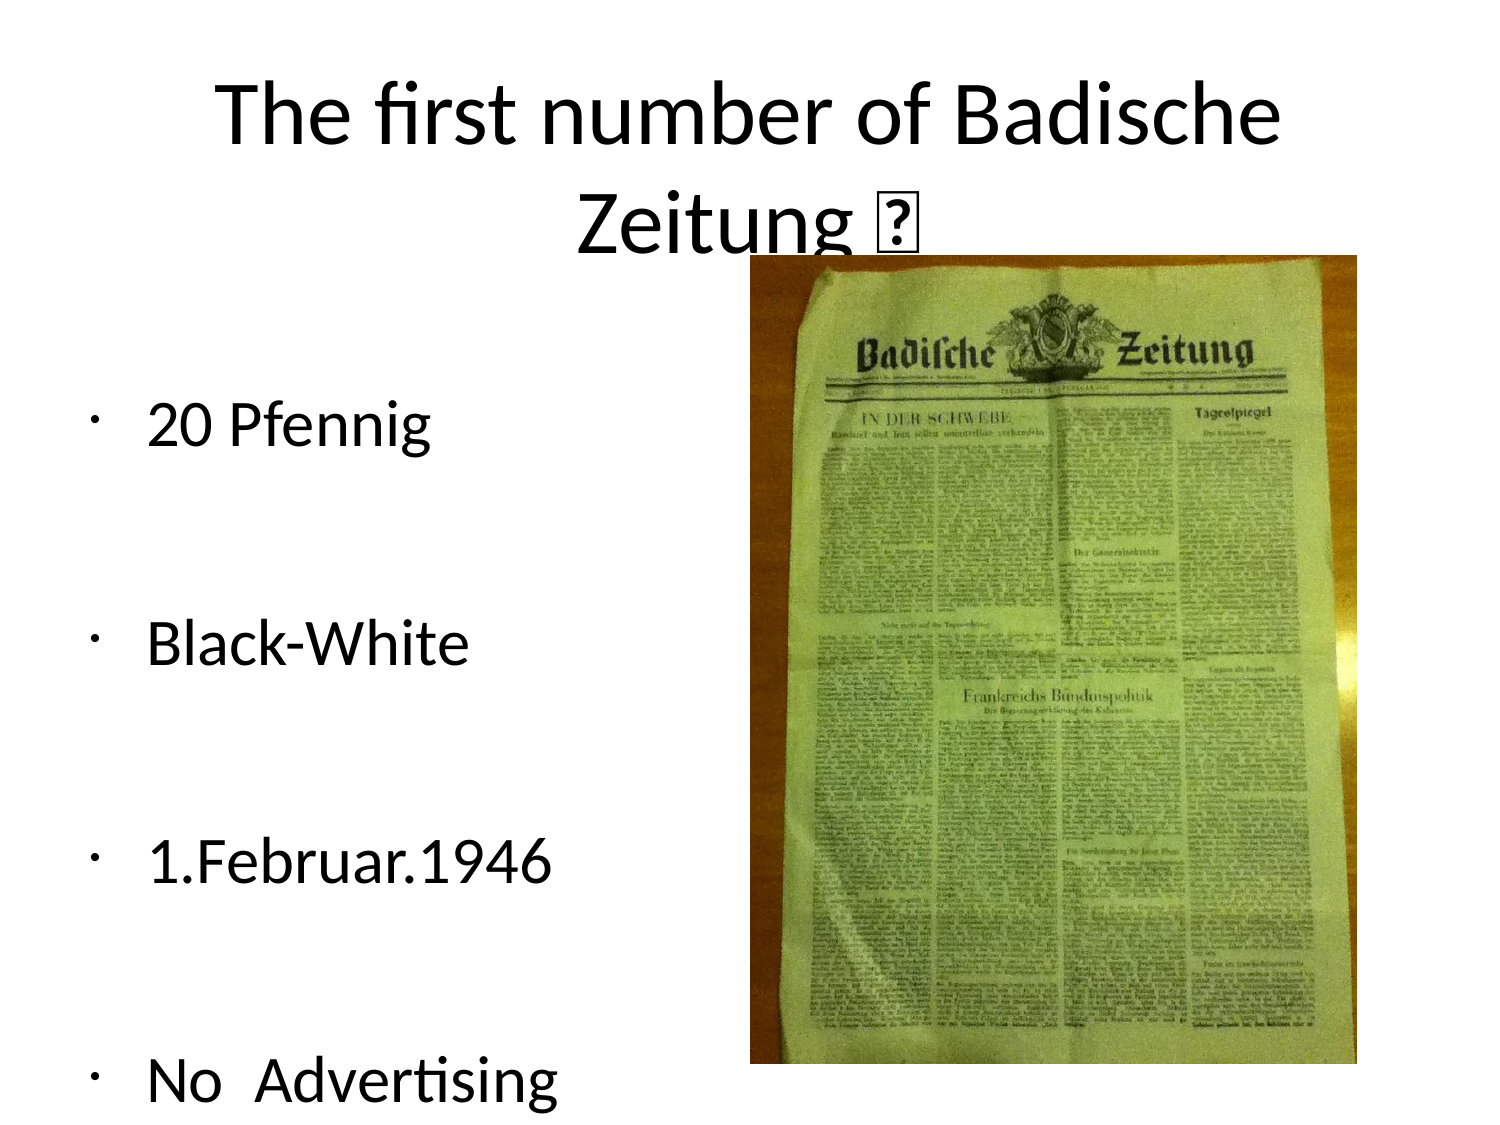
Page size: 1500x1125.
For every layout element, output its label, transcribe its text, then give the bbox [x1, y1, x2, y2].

list 20 Pfennig Black-White 1.Februar.1946 No Advertising [75, 262, 738, 1005]
title The first number of Badische Zeitung  [75, 45, 1425, 233]
picture [750, 255, 1357, 1064]
